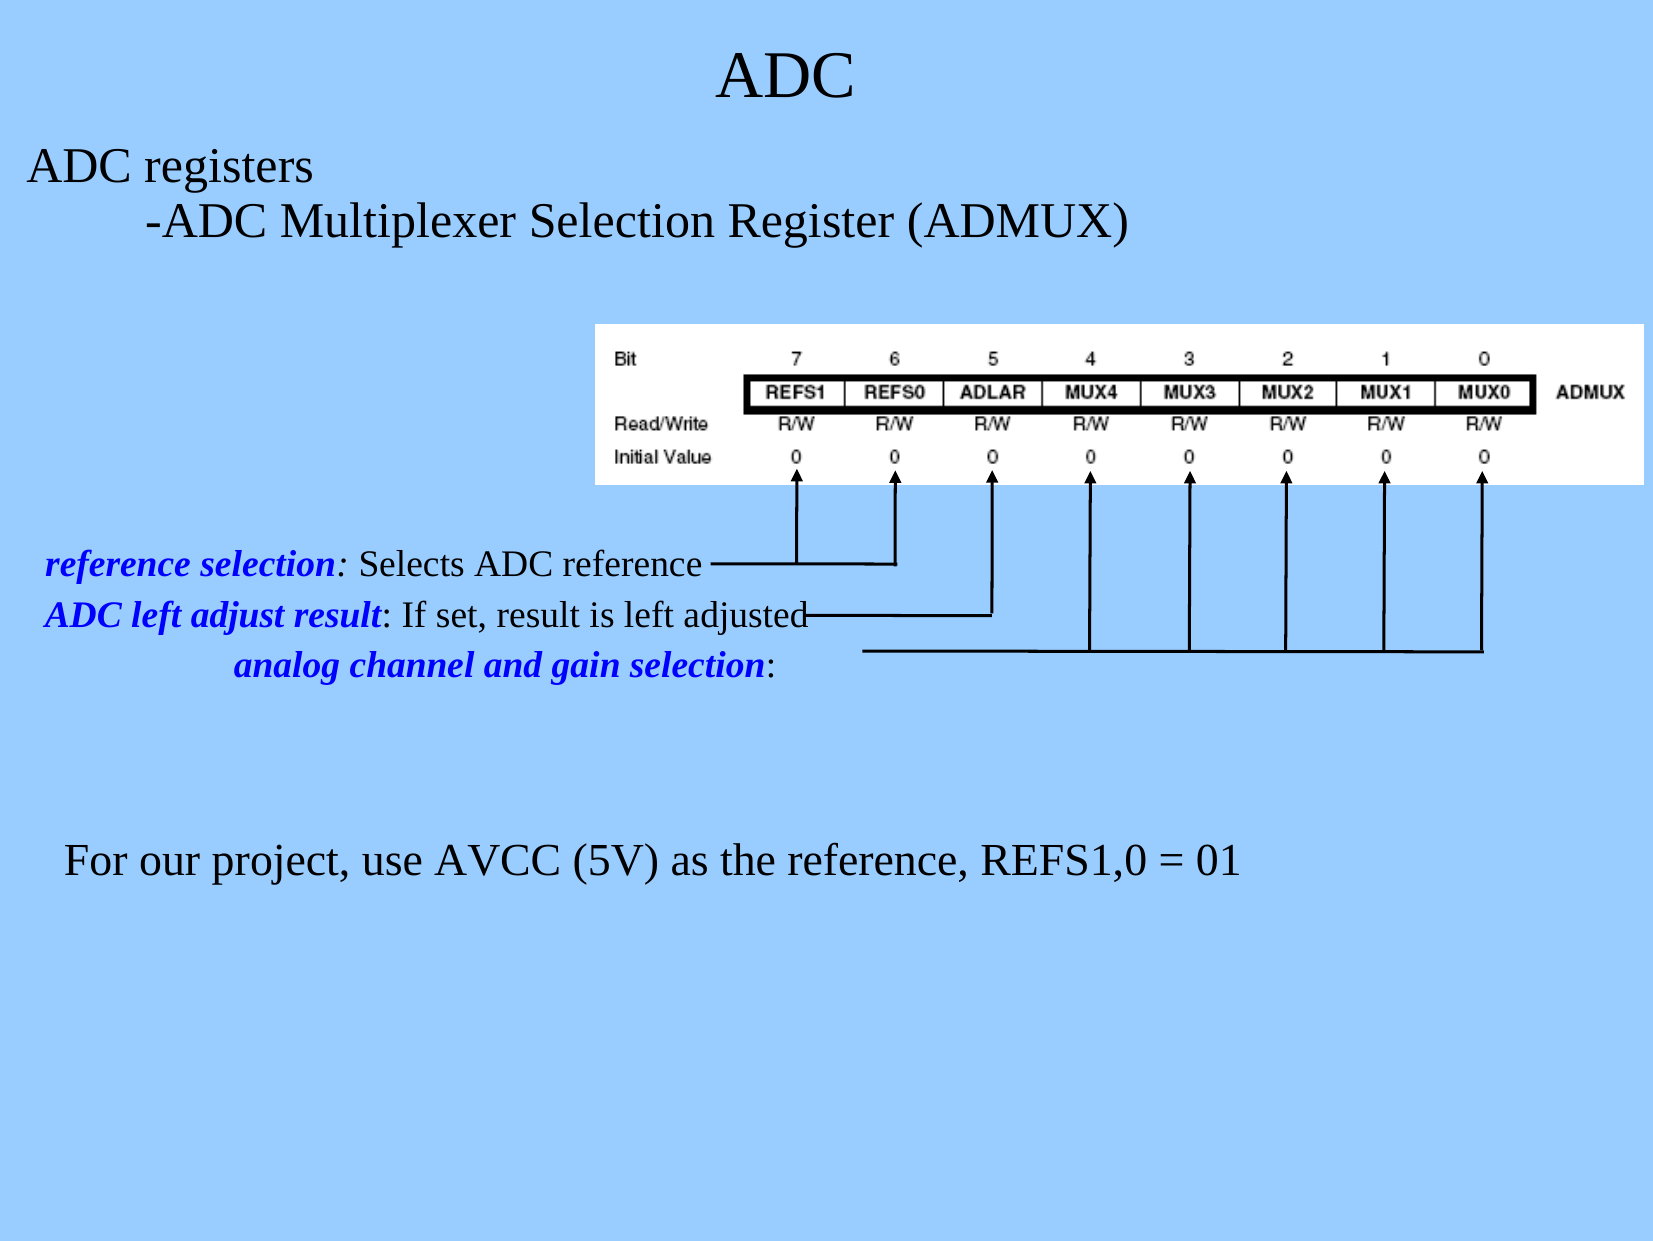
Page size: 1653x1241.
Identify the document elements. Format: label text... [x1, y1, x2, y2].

text_box ADC [686, 33, 886, 122]
text_box For our project, use AVCC (5V) as the reference, REFS1,0 = 01 [64, 831, 1222, 883]
text_box analog channel and gain selection: [233, 641, 786, 694]
text_box reference selection: Selects ADC reference [45, 540, 705, 591]
text_box ADC left adjust result: If set, result is left adjusted [44, 591, 838, 675]
text_box ADC registers -ADC Multiplexer Selection Register (ADMUX) [26, 134, 1206, 245]
picture [595, 324, 1644, 485]
